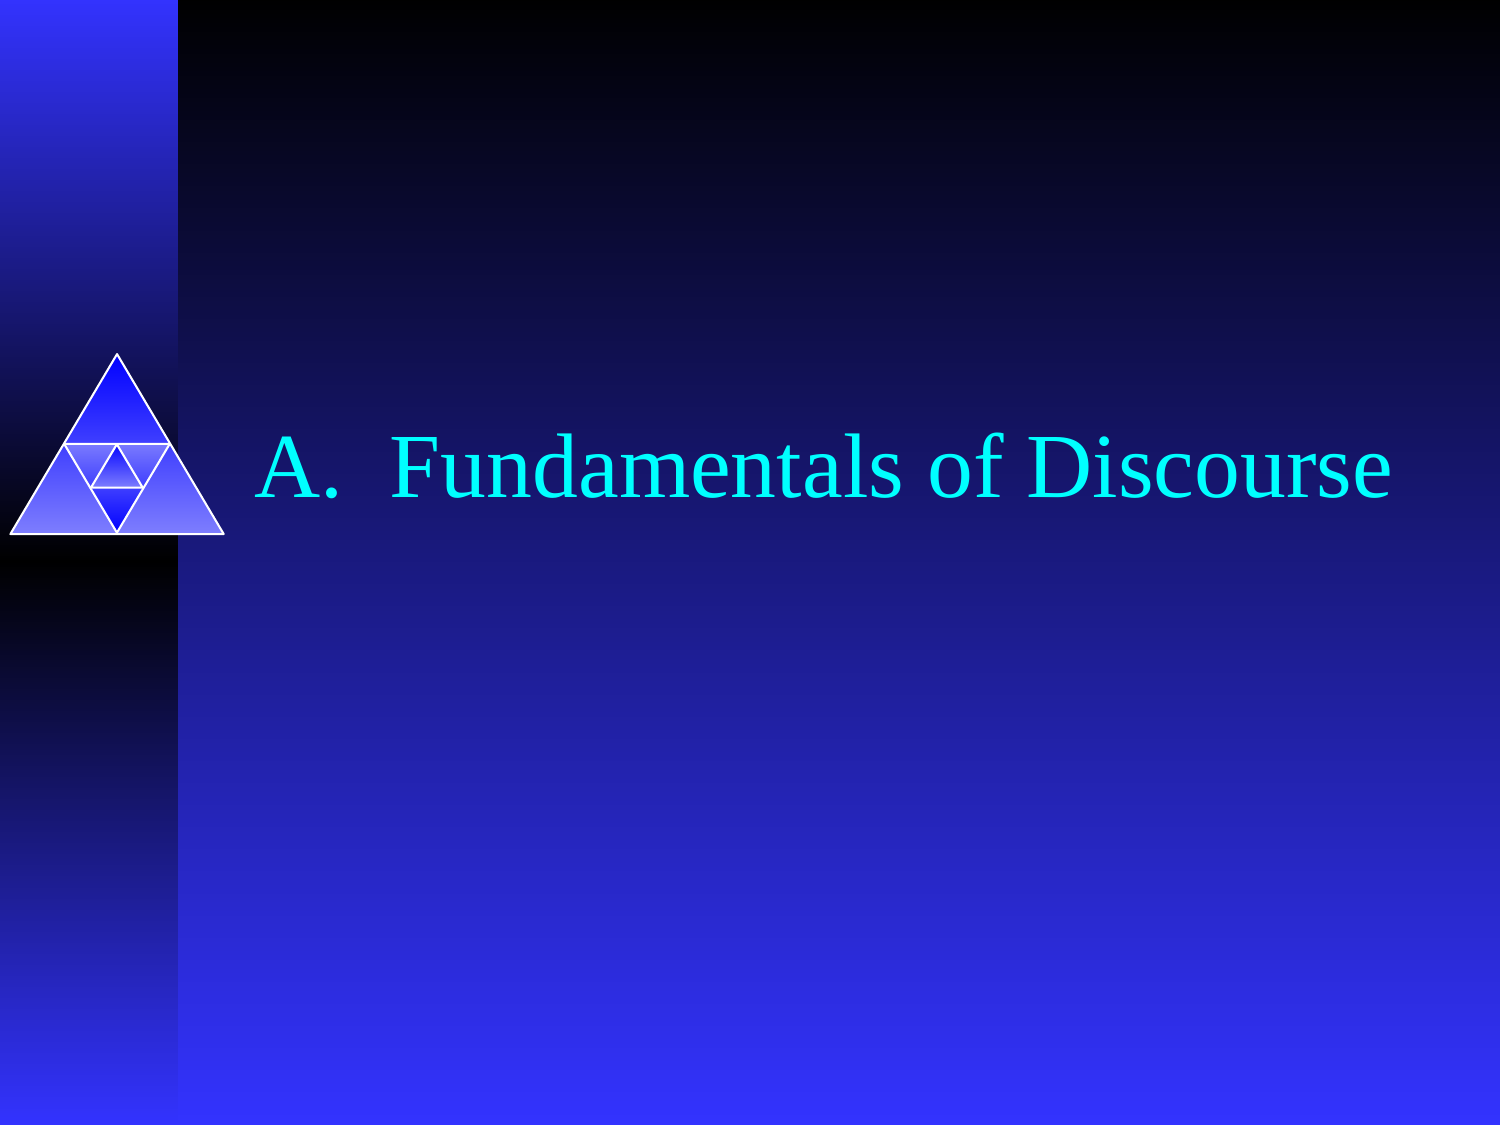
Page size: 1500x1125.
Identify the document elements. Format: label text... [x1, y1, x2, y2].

title A. Fundamentals of Discourse [187, 374, 1463, 563]
